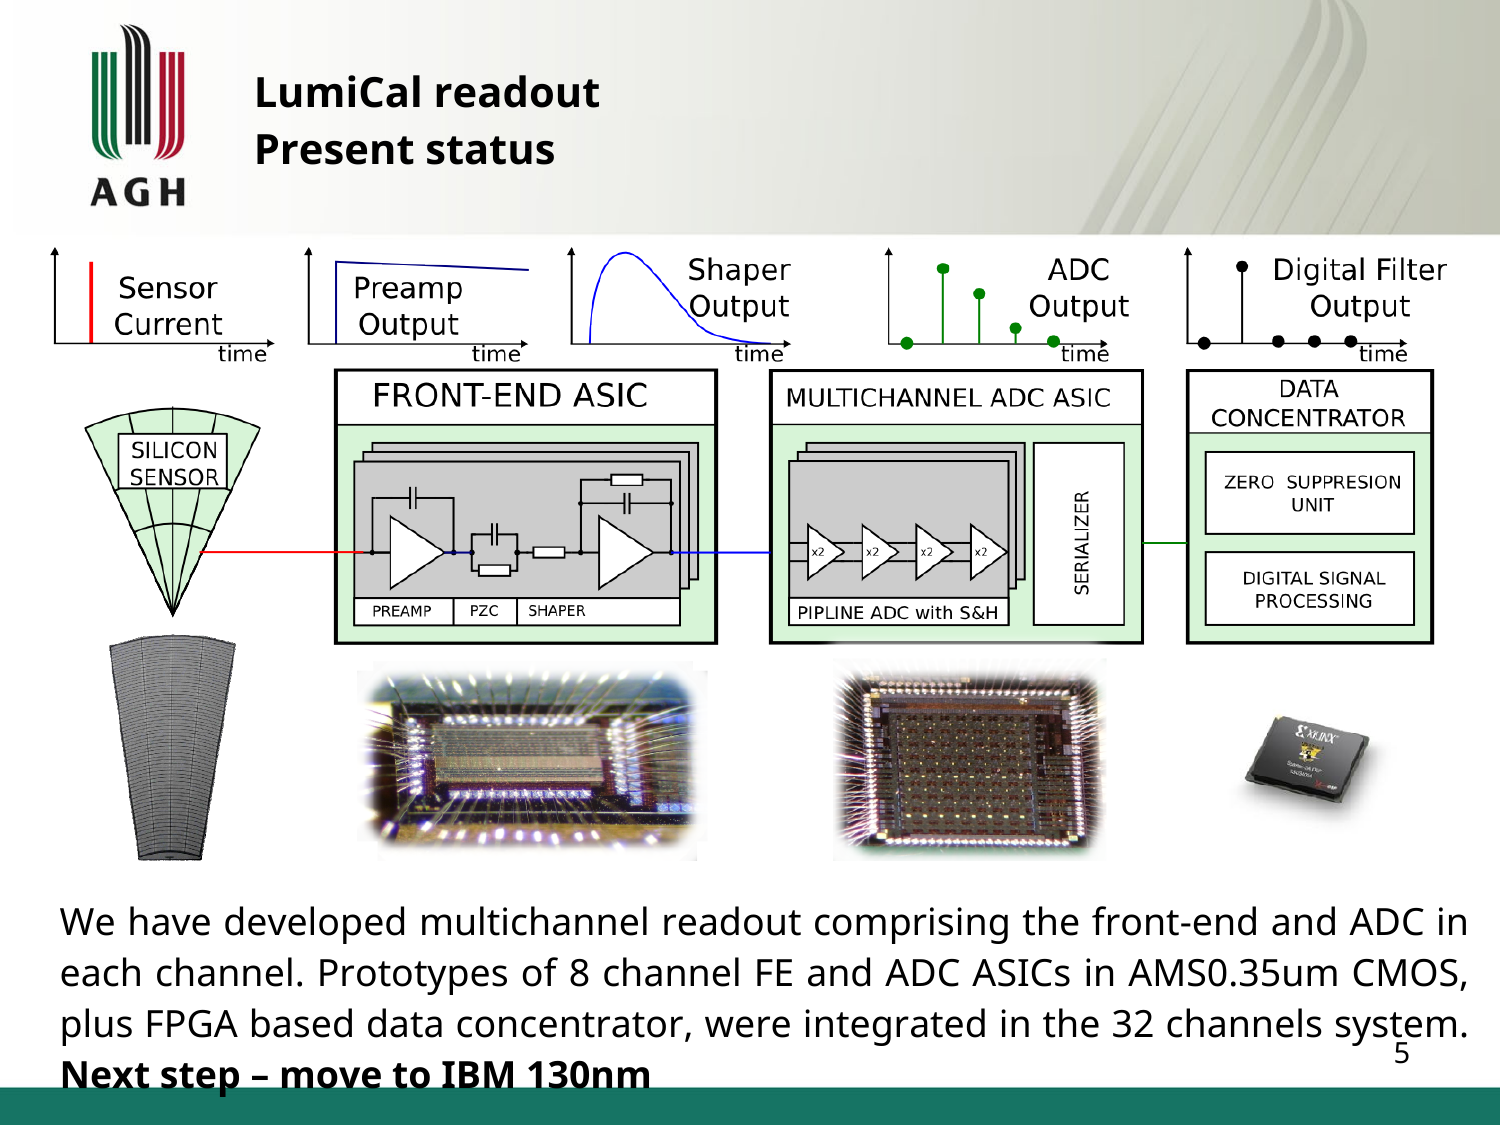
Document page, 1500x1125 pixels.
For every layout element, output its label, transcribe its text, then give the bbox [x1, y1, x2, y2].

title LumiCal readout Present status [253, 50, 1471, 190]
picture [0, 0, 1500, 1125]
list We have developed multichannel readout comprising the front-end and ADC in each channel. Prototypes of 8 channel FE and ADC ASICs in AMS0.35um CMOS, plus FPGA based data concentrator, were integrated in the 32 channels system. Next step – move to IBM 130nm [29, 895, 1471, 1085]
